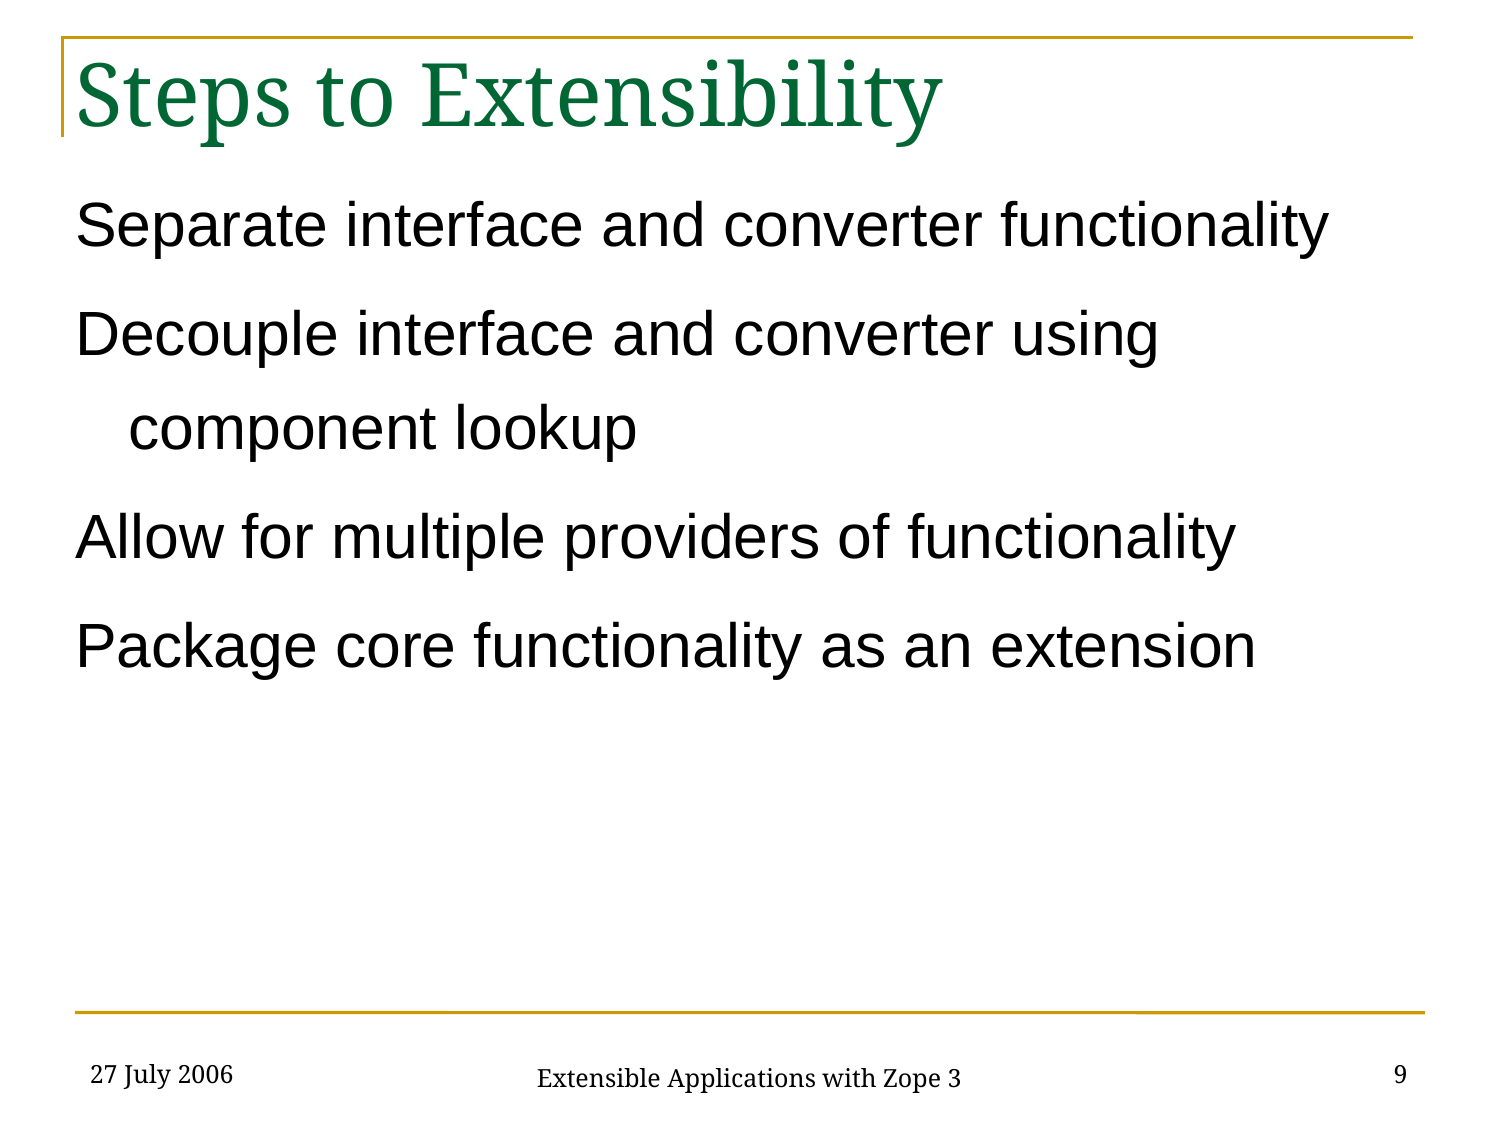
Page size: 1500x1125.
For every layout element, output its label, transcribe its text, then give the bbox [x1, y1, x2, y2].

title Steps to Extensibility [74, 45, 1423, 151]
list Separate interface and converter functionality Decouple interface and converter using component lookup Allow for multiple providers of functionality Package core functionality as an extension [74, 187, 1423, 1006]
